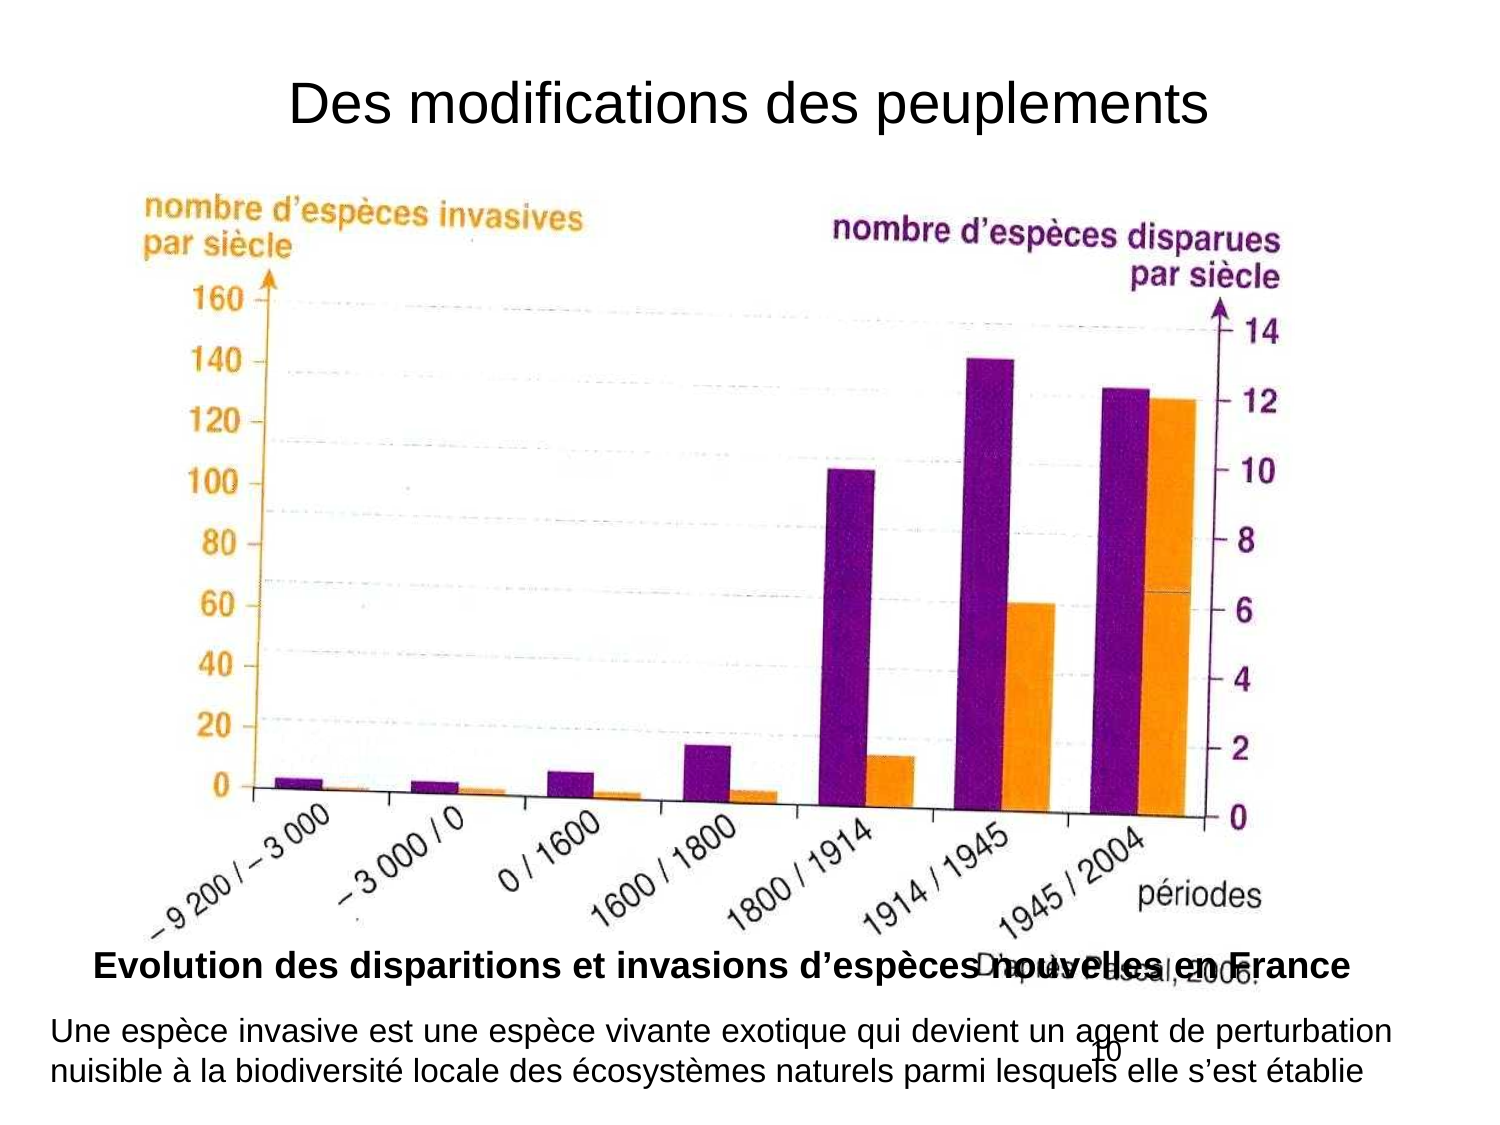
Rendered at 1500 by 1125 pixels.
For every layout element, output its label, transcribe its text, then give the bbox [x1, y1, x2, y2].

title Des modifications des peuplements [75, 11, 1426, 189]
text_box Evolution des disparitions et invasions d’espèces nouvelles en France Une espèce invasive est une espèce vivante exotique qui devient un agent de perturbation nuisible à la biodiversité locale des écosystèmes naturels parmi lesquels elle s’est établie [35, 933, 1489, 1097]
picture [103, 189, 1296, 933]
